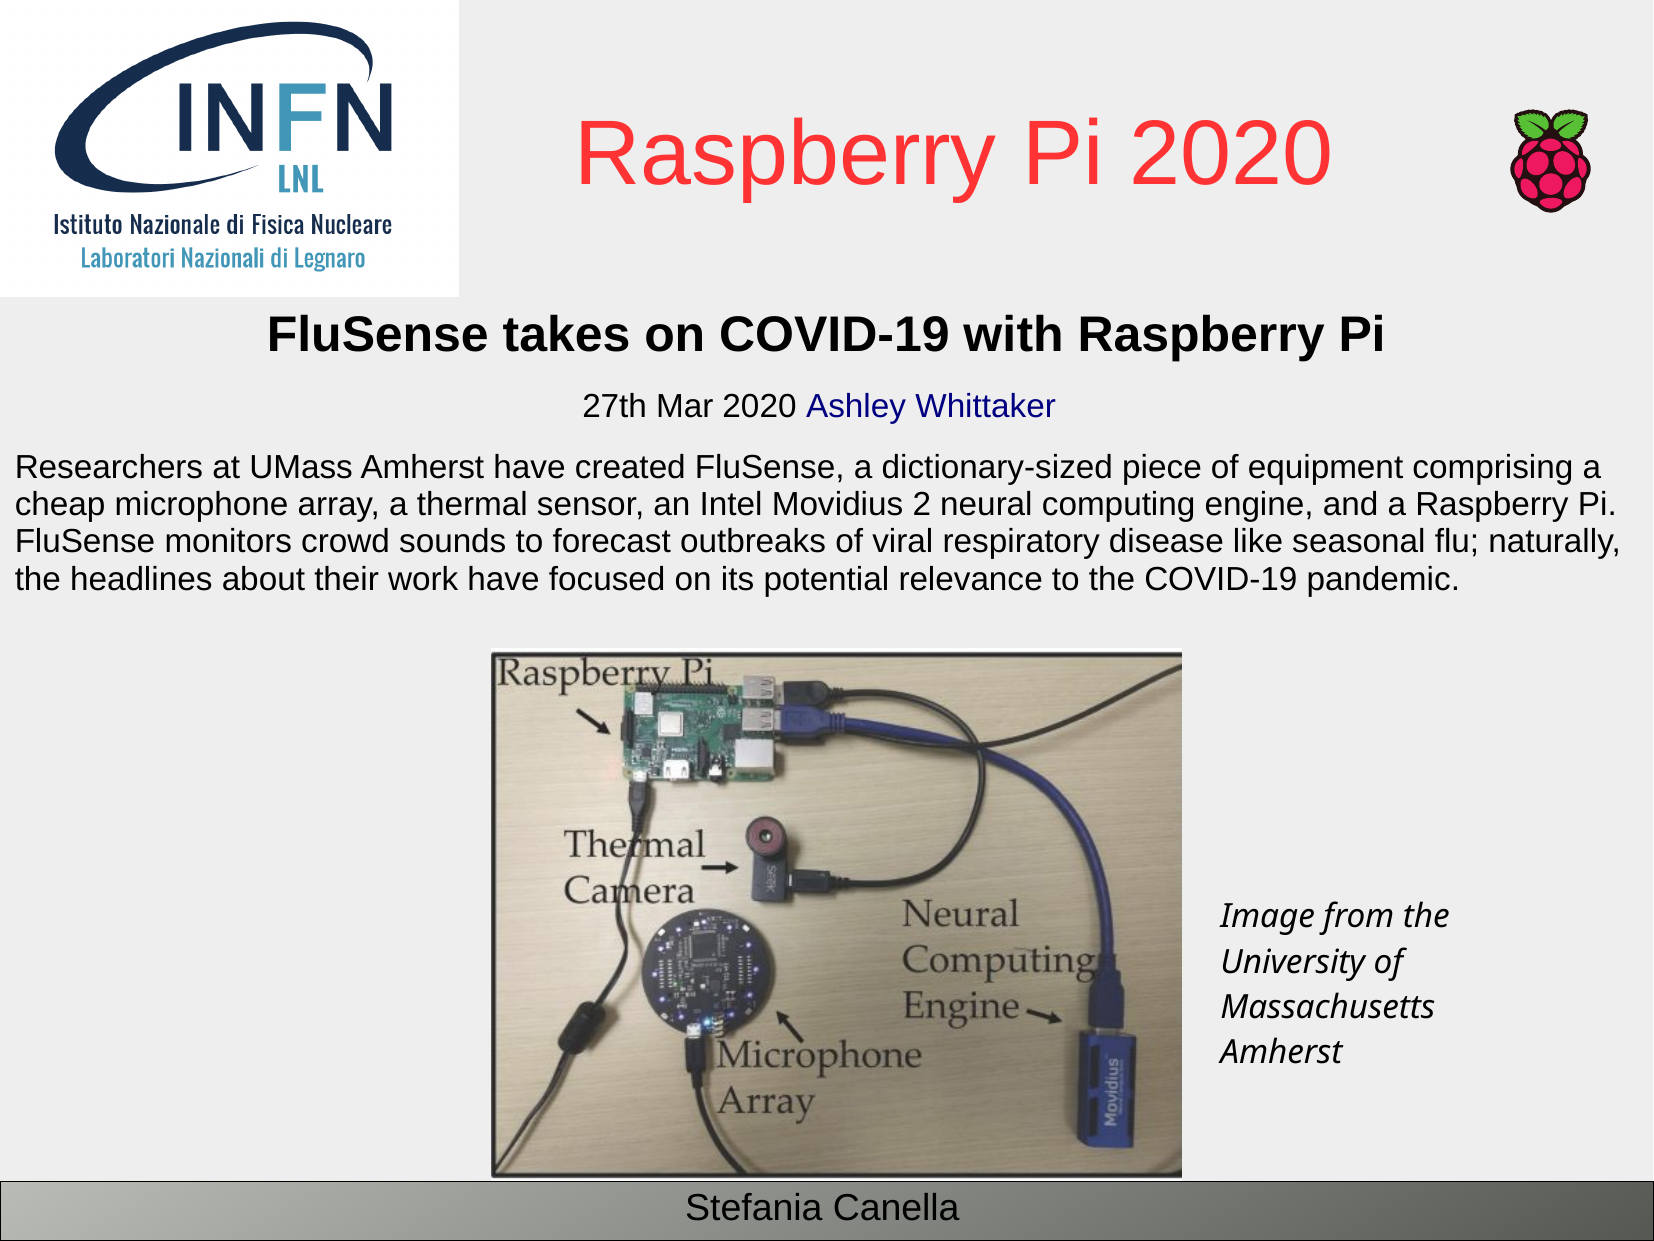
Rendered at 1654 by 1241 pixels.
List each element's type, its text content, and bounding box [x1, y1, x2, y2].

picture [0, 0, 459, 297]
text_box Image from the University of Massachusetts Amherst [1205, 885, 1561, 986]
text_box FluSense takes on COVID-19 with Raspberry Pi 27th Mar 2020 Ashley Whittaker Researchers at UMass Amherst have created FluSense, a dictionary-sized piece of equipment comprising a cheap microphone array, a thermal sensor, an Intel Movidius 2 neural computing engine, and a Raspberry Pi. FluSense monitors crowd sounds to forecast outbreaks of viral respiratory disease like seasonal flu; naturally, the headlines about their work have focused on its potential relevance to the COVID-19 pandemic. [0, 299, 1654, 646]
picture [491, 648, 1182, 1181]
text_box [984, 1181, 1654, 1241]
text_box Stefania Canella [670, 1181, 984, 1241]
title Raspberry Pi 2020 [459, 49, 1571, 257]
text_box [0, 1181, 670, 1241]
text_box [1571, 109, 1591, 203]
